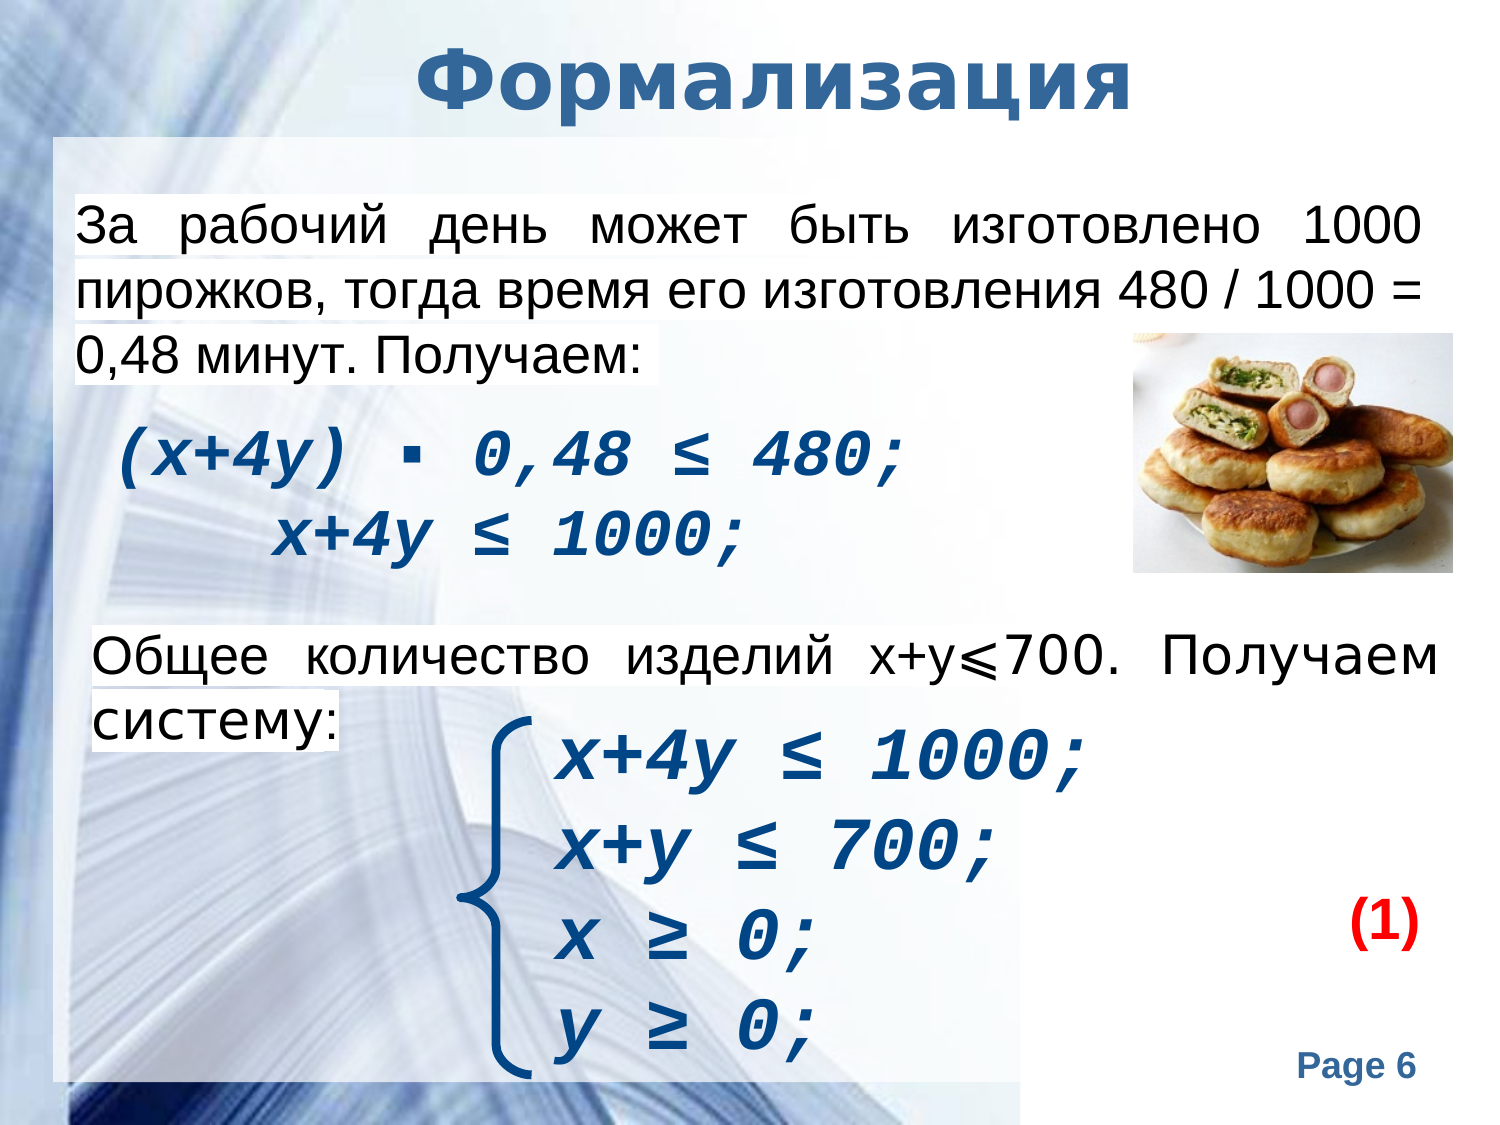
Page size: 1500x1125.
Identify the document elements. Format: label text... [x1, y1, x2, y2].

text_box x+4y ≤ 1000; x+y ≤ 700; x ≥ 0; y ≥ 0; [540, 696, 1111, 1072]
text_box (1) [1334, 874, 1436, 959]
text_box Формализация [399, 19, 1151, 134]
picture [0, 0, 1500, 1125]
list За рабочий день может быть изготовлено 1000 пирожков, тогда время его изготовления 480 / 1000 = 0,48 минут. Получаем: [75, 188, 1425, 615]
text_box (x+4y) ▪ 0,48 ≤ 480; x+4y ≤ 1000; [97, 401, 928, 577]
list Общее количество изделий x+y⩽700. Получаем систему: [35, 620, 1441, 798]
